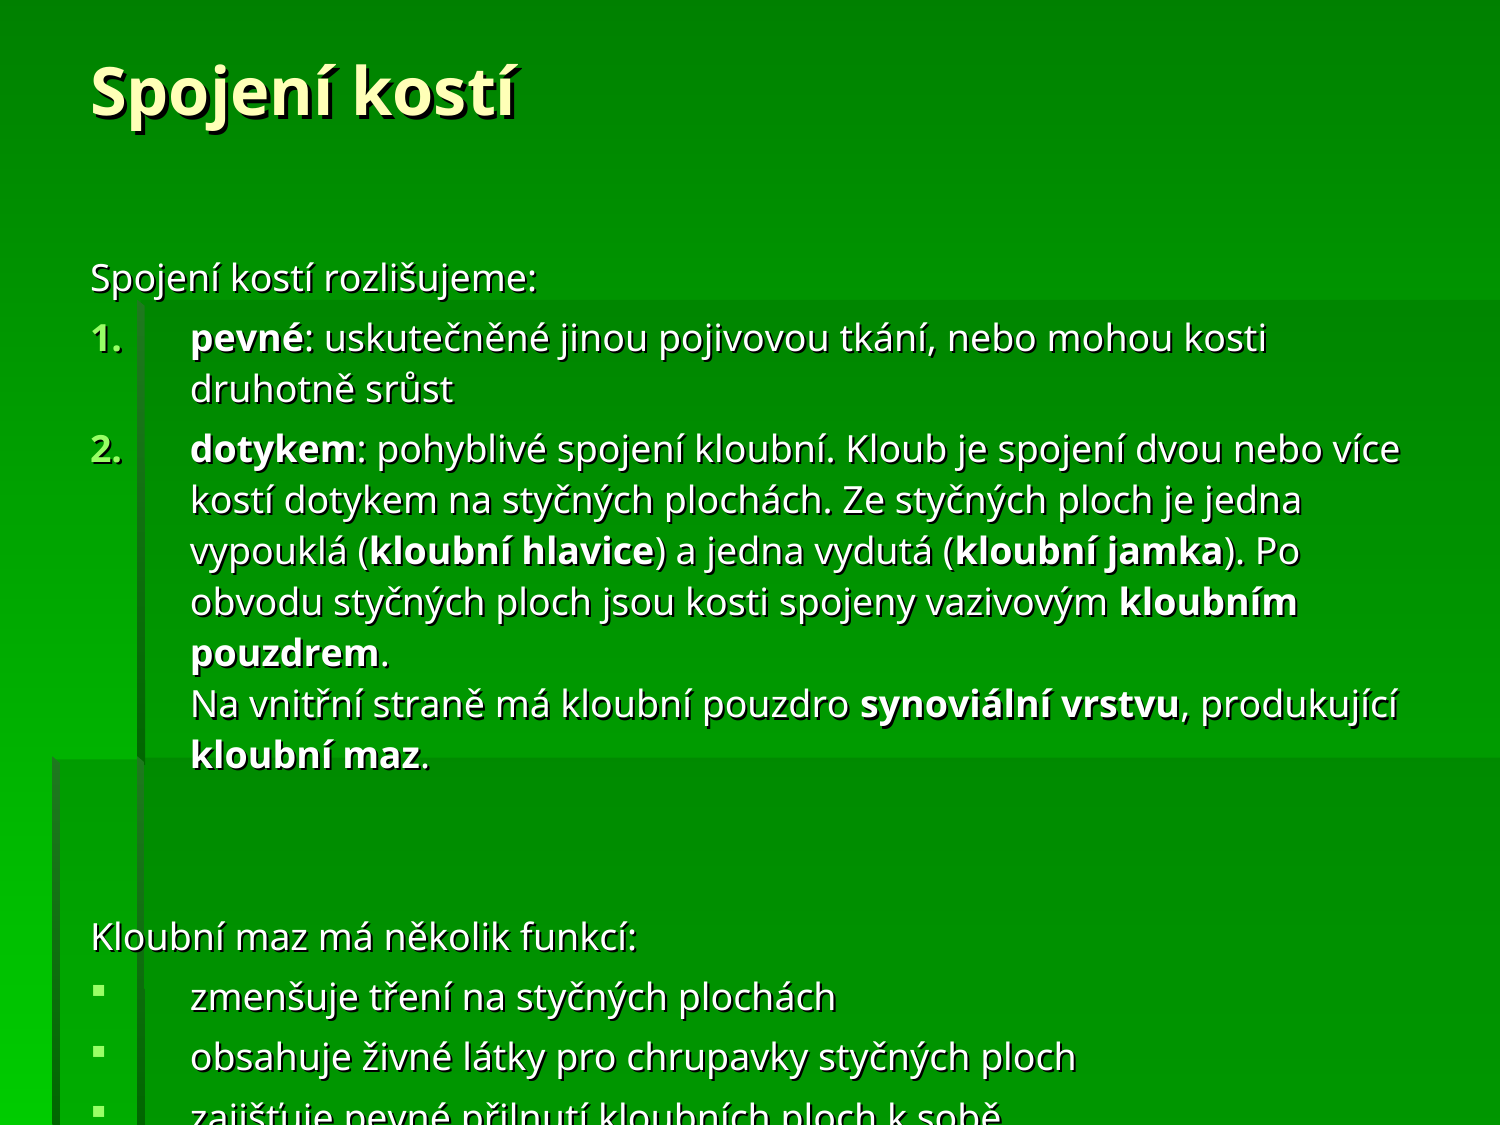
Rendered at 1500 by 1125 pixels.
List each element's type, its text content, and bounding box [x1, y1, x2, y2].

list Spojení kostí rozlišujeme: pevné: uskutečněné jinou pojivovou tkání, nebo mohou kosti druhotně srůst dotykem: pohyblivé spojení kloubní. Kloub je spojení dvou nebo více kostí dotykem na styčných plochách. Ze styčných ploch je jedna vypouklá (kloubní hlavice) a jedna vydutá (kloubní jamka). Po obvodu styčných ploch jsou kosti spojeny vazivovým kloubním pouzdrem. Na vnitřní straně má kloubní pouzdro synoviální vrstvu, produkující kloubní maz. Kloubní maz má několik funkcí: zmenšuje tření na styčných plochách obsahuje živné látky pro chrupavky styčných ploch zajišťuje pevné přilnutí kloubních ploch k sobě [75, 243, 1426, 1009]
title Spojení kostí [75, 0, 1426, 209]
